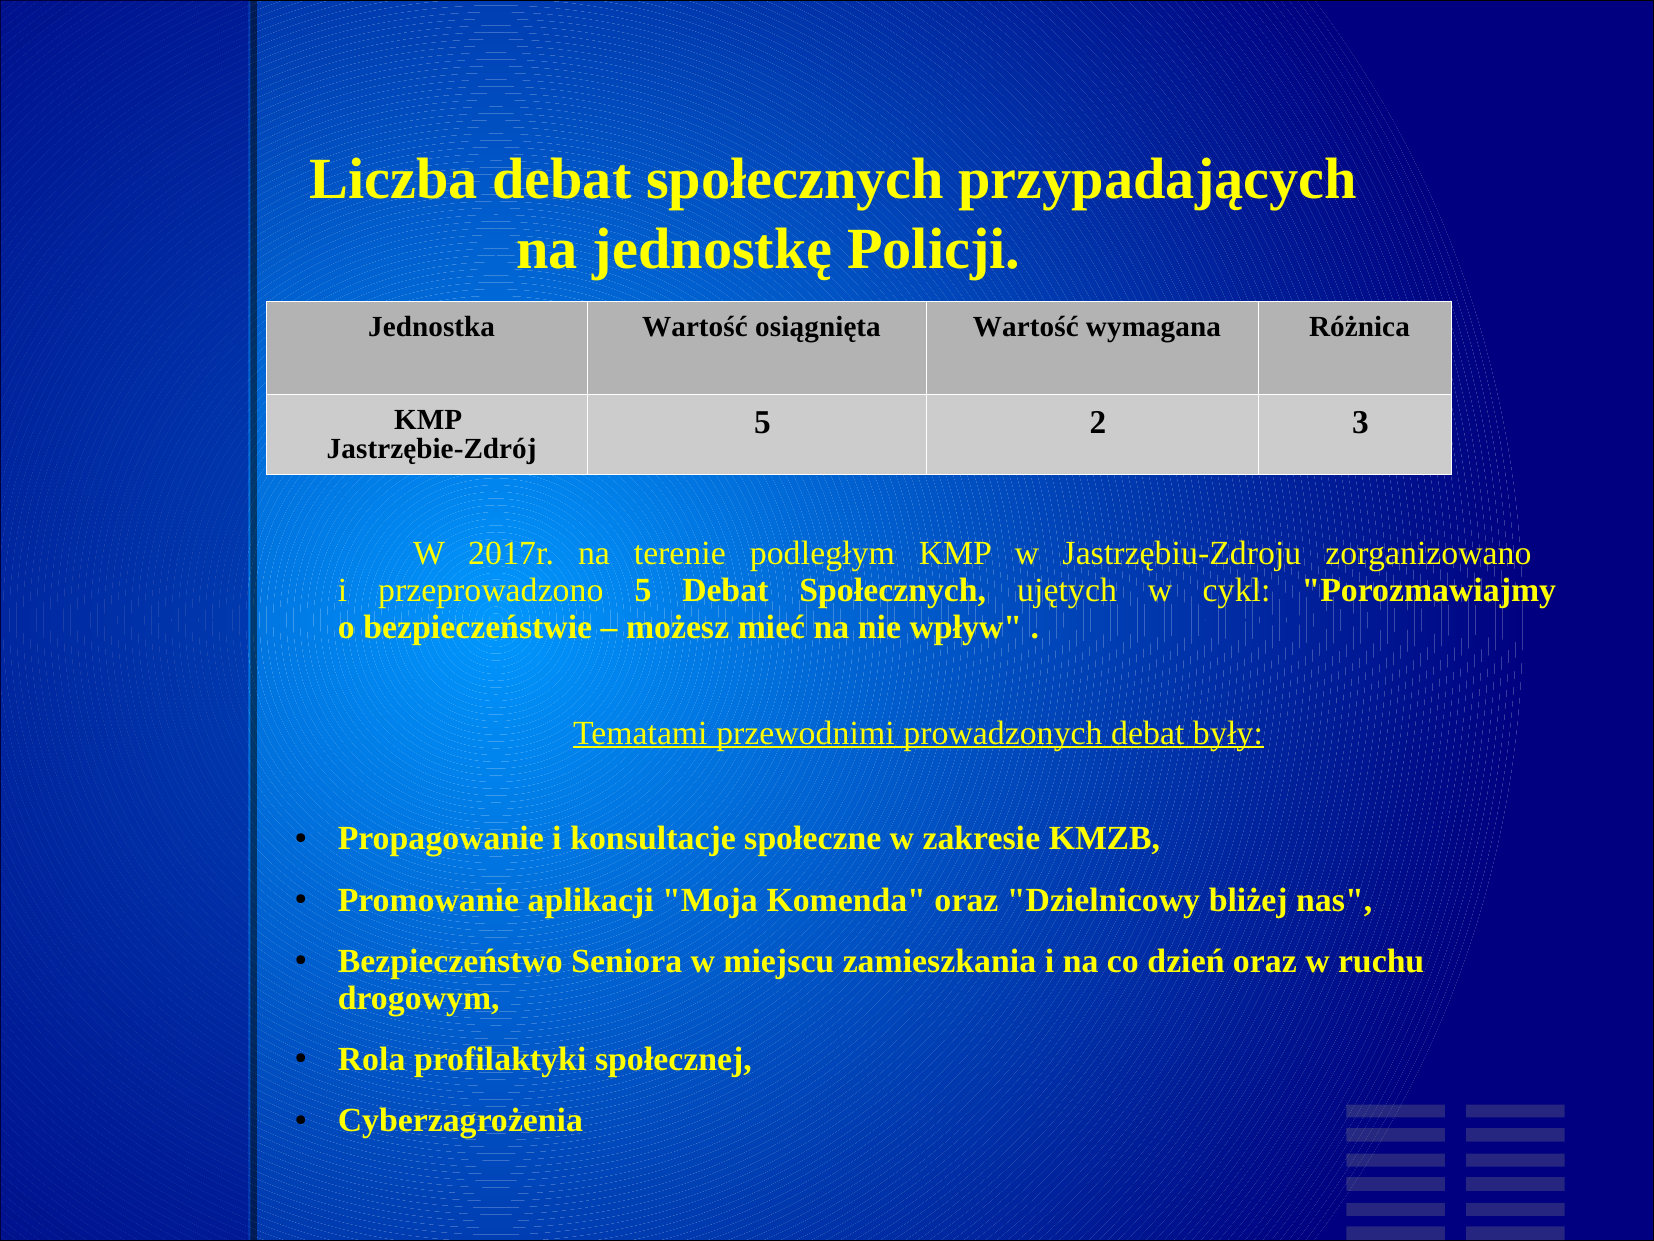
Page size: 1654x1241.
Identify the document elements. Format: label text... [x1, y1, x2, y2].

table_header Wartość osiągnięta [588, 302, 926, 394]
title Liczba debat społecznych przypadających na jednostkę Policji. [147, 118, 1636, 302]
table_cell 3 [1259, 395, 1451, 474]
table_cell KMP Jastrzębie-Zdrój [267, 395, 587, 474]
table_header Wartość wymagana [927, 302, 1258, 394]
table_cell 2 [927, 395, 1258, 474]
table_cell 5 [588, 395, 926, 474]
list W 2017r. na terenie podległym KMP w Jastrzębiu-Zdroju zorganizowano i przeprowadzono 5 Debat Społecznych, ujętych w cykl: "Porozmawiajmy o bezpieczeństwie – możesz mieć na nie wpływ" . Tematami przewodnimi prowadzonych debat były: Propagowanie i konsultacje społeczne w zakresie KMZB, Promowanie aplikacji "Moja Komenda" oraz "Dzielnicowy bliżej nas", Bezpieczeństwo Seniora w miejscu zamieszkania i na co dzień oraz w ruchu drogowym, Rola profilaktyki społecznej, Cyberzagrożenia [265, 500, 1571, 1152]
table_header Jednostka [267, 302, 587, 394]
table_header Różnica [1259, 302, 1451, 394]
